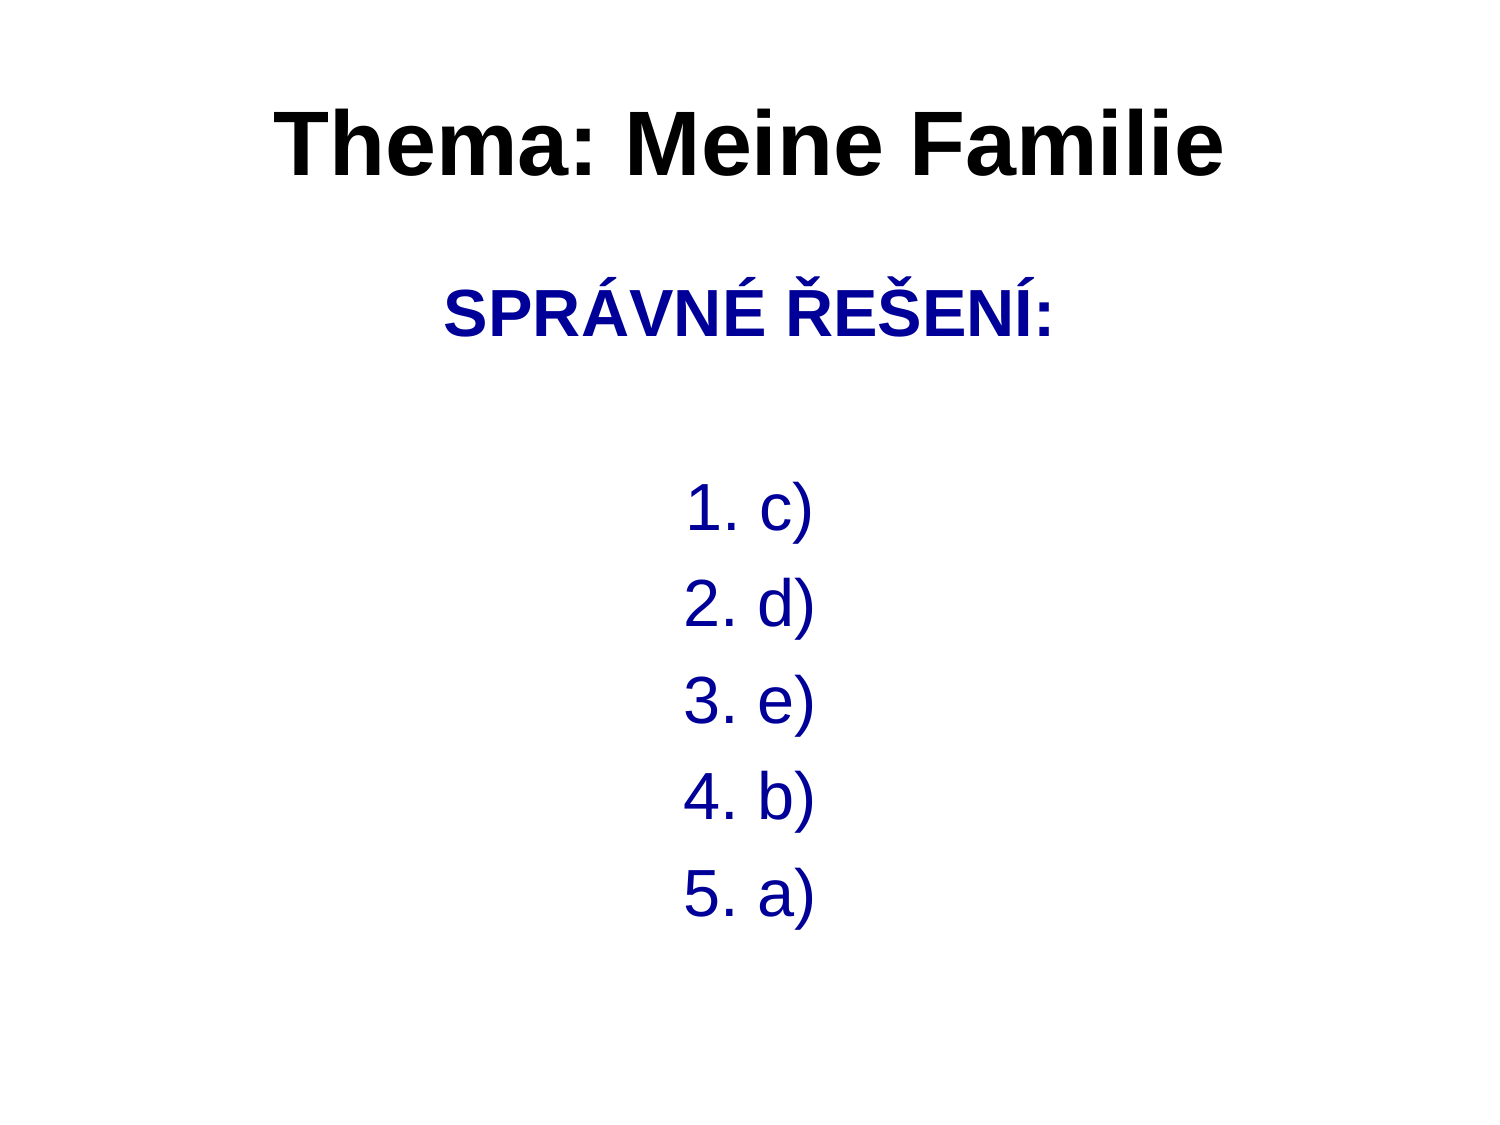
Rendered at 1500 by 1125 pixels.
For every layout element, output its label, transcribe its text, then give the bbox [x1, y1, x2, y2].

title Thema: Meine Familie [75, 45, 1426, 233]
list SPRÁVNÉ ŘEŠENÍ: 1. c) 2. d) 3. e) 4. b) 5. a) [75, 262, 1426, 1034]
